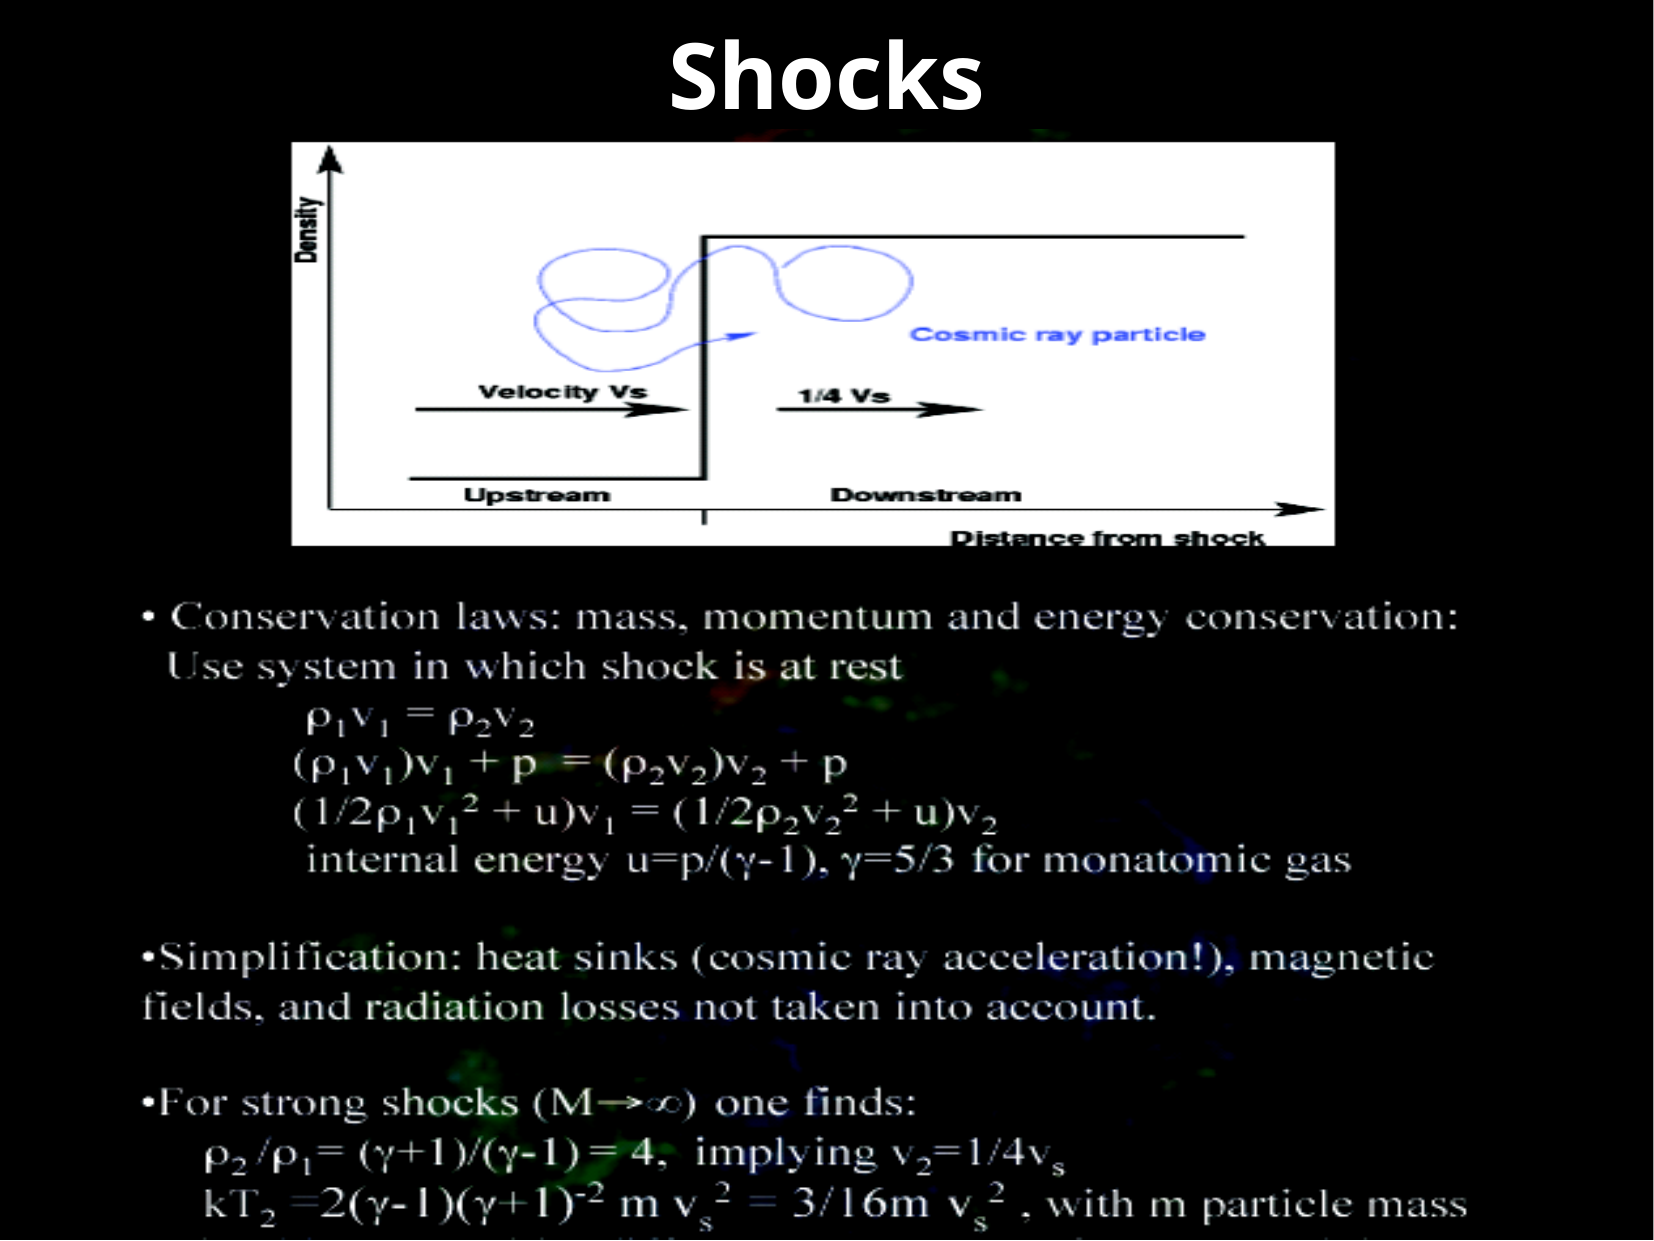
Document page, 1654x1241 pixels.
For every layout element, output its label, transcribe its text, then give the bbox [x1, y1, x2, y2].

picture [118, 590, 1506, 1241]
title Shocks [123, 0, 1530, 148]
picture [265, 129, 1388, 561]
